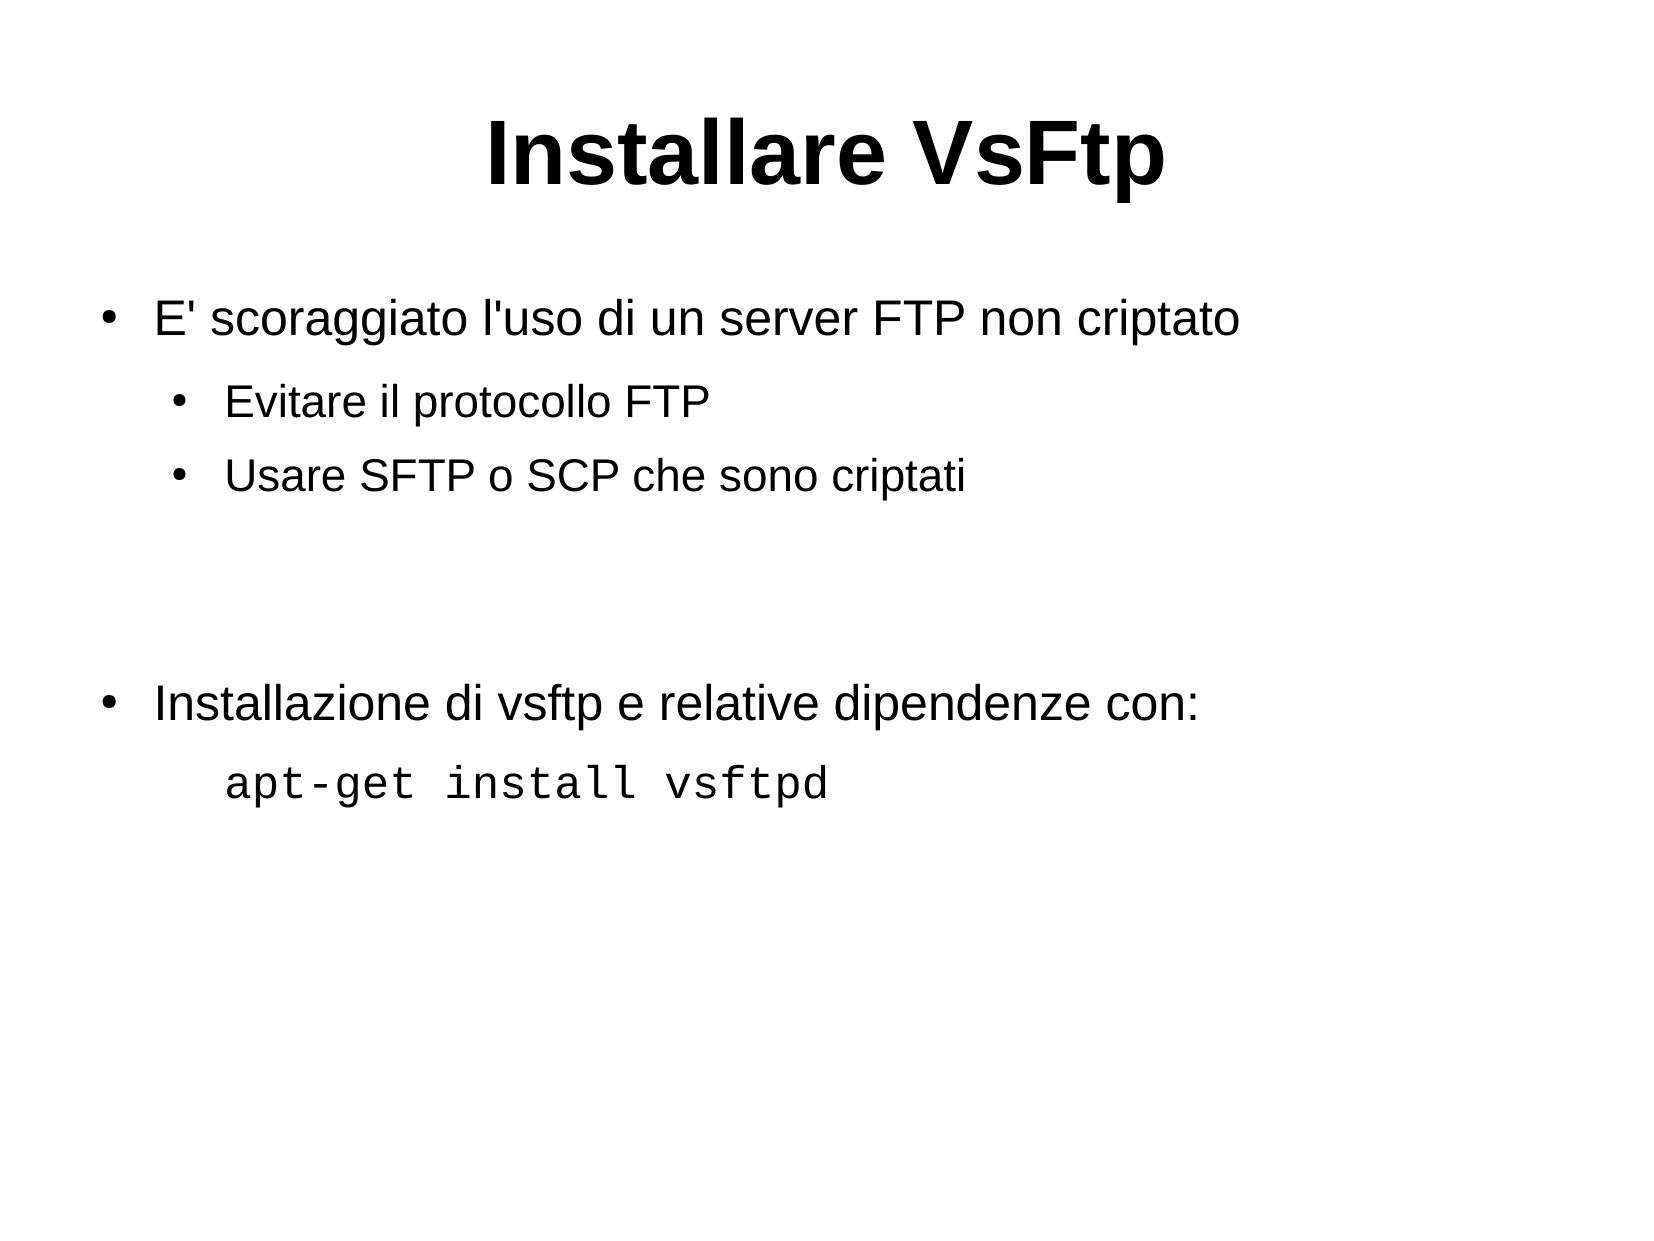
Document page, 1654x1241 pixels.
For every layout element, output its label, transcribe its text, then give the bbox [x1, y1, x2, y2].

list E' scoraggiato l'uso di un server FTP non criptato Evitare il protocollo FTP Usare SFTP o SCP che sono criptati Installazione di vsftp e relative dipendenze con: apt-get install vsftpd [82, 290, 1571, 1010]
title Installare VsFtp [82, 49, 1571, 257]
